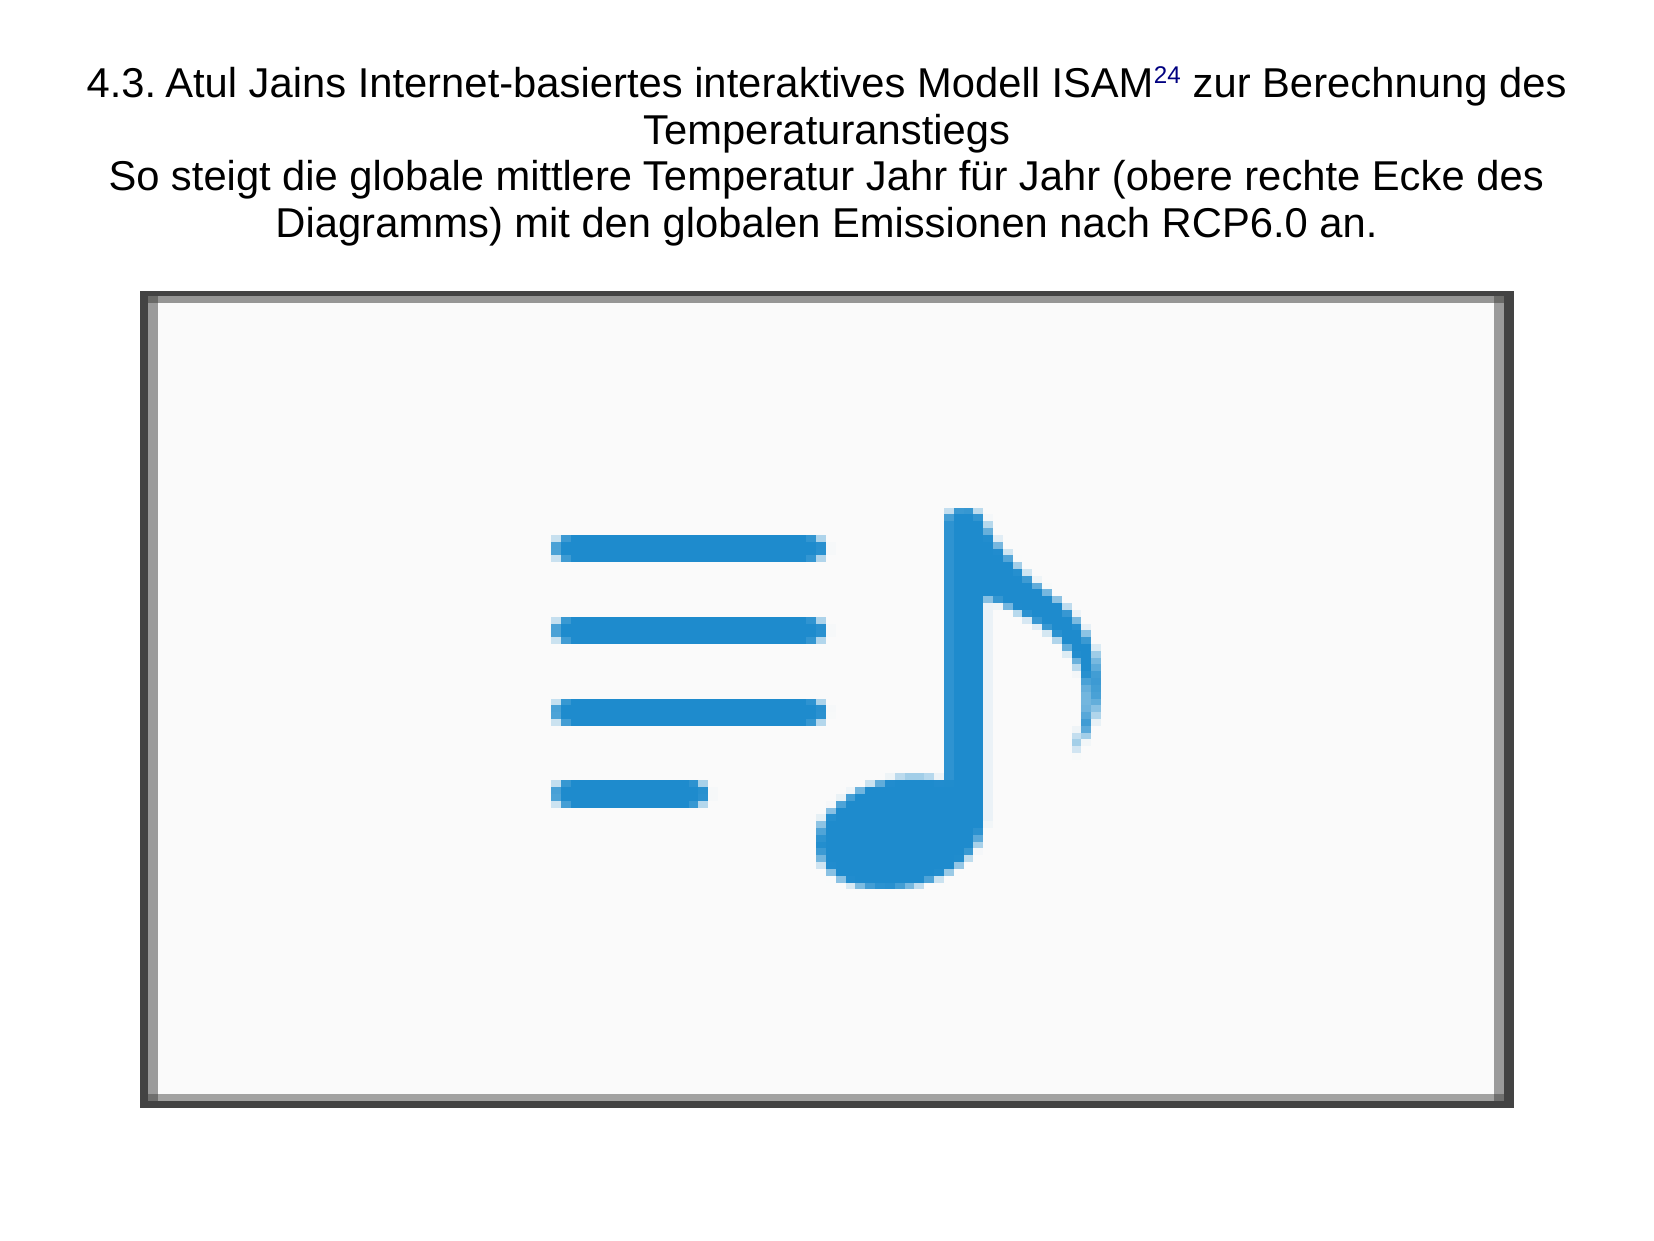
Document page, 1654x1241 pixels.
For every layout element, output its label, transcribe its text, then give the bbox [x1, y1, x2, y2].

title 4.3. Atul Jains Internet-basiertes interaktives Modell ISAM24 zur Berechnung des Temperaturanstiegs So steigt die globale mittlere Temperatur Jahr für Jahr (obere rechte Ecke des Diagramms) mit den globalen Emissionen nach RCP6.0 an. [82, 49, 1571, 257]
text_box [138, 290, 1515, 1109]
